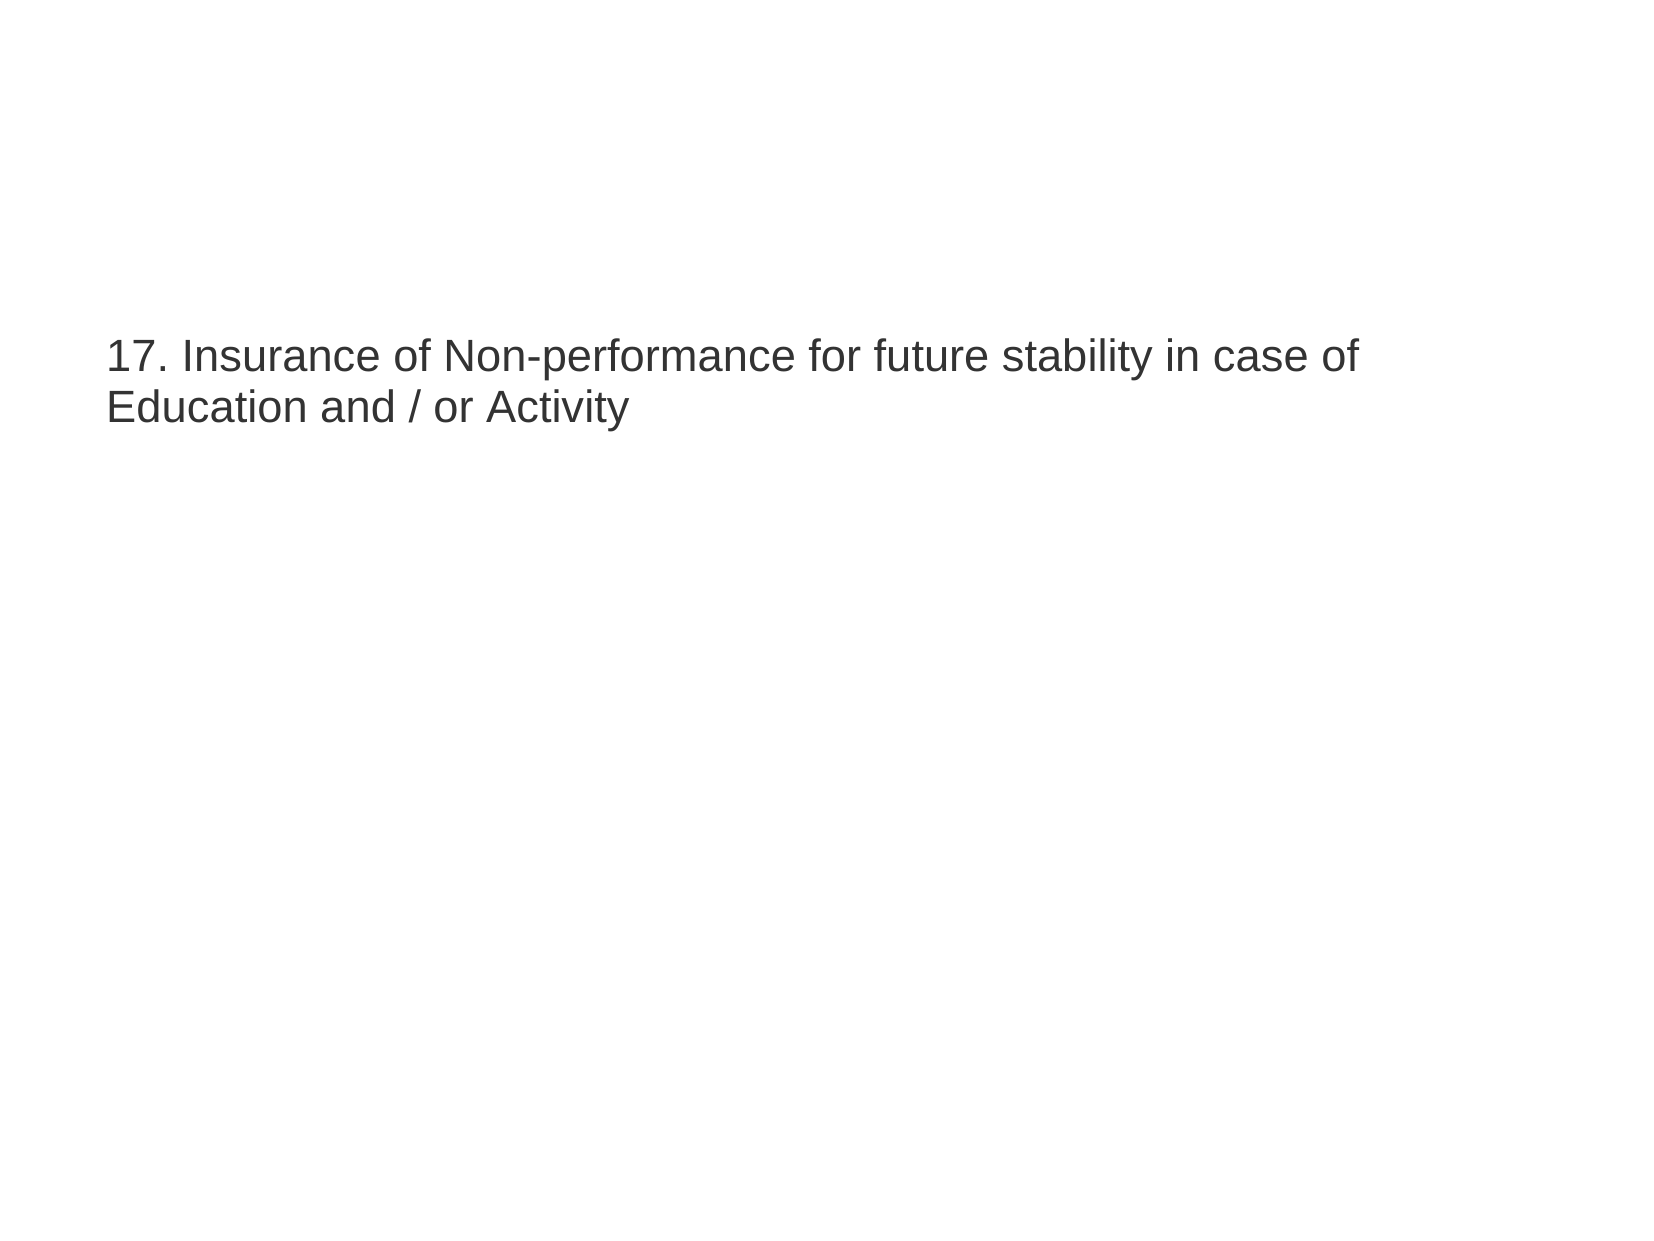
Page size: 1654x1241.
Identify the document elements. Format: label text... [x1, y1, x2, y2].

list 17. Insurance of Non-performance for future stability in case of Education and / or Activity [106, 330, 1465, 981]
